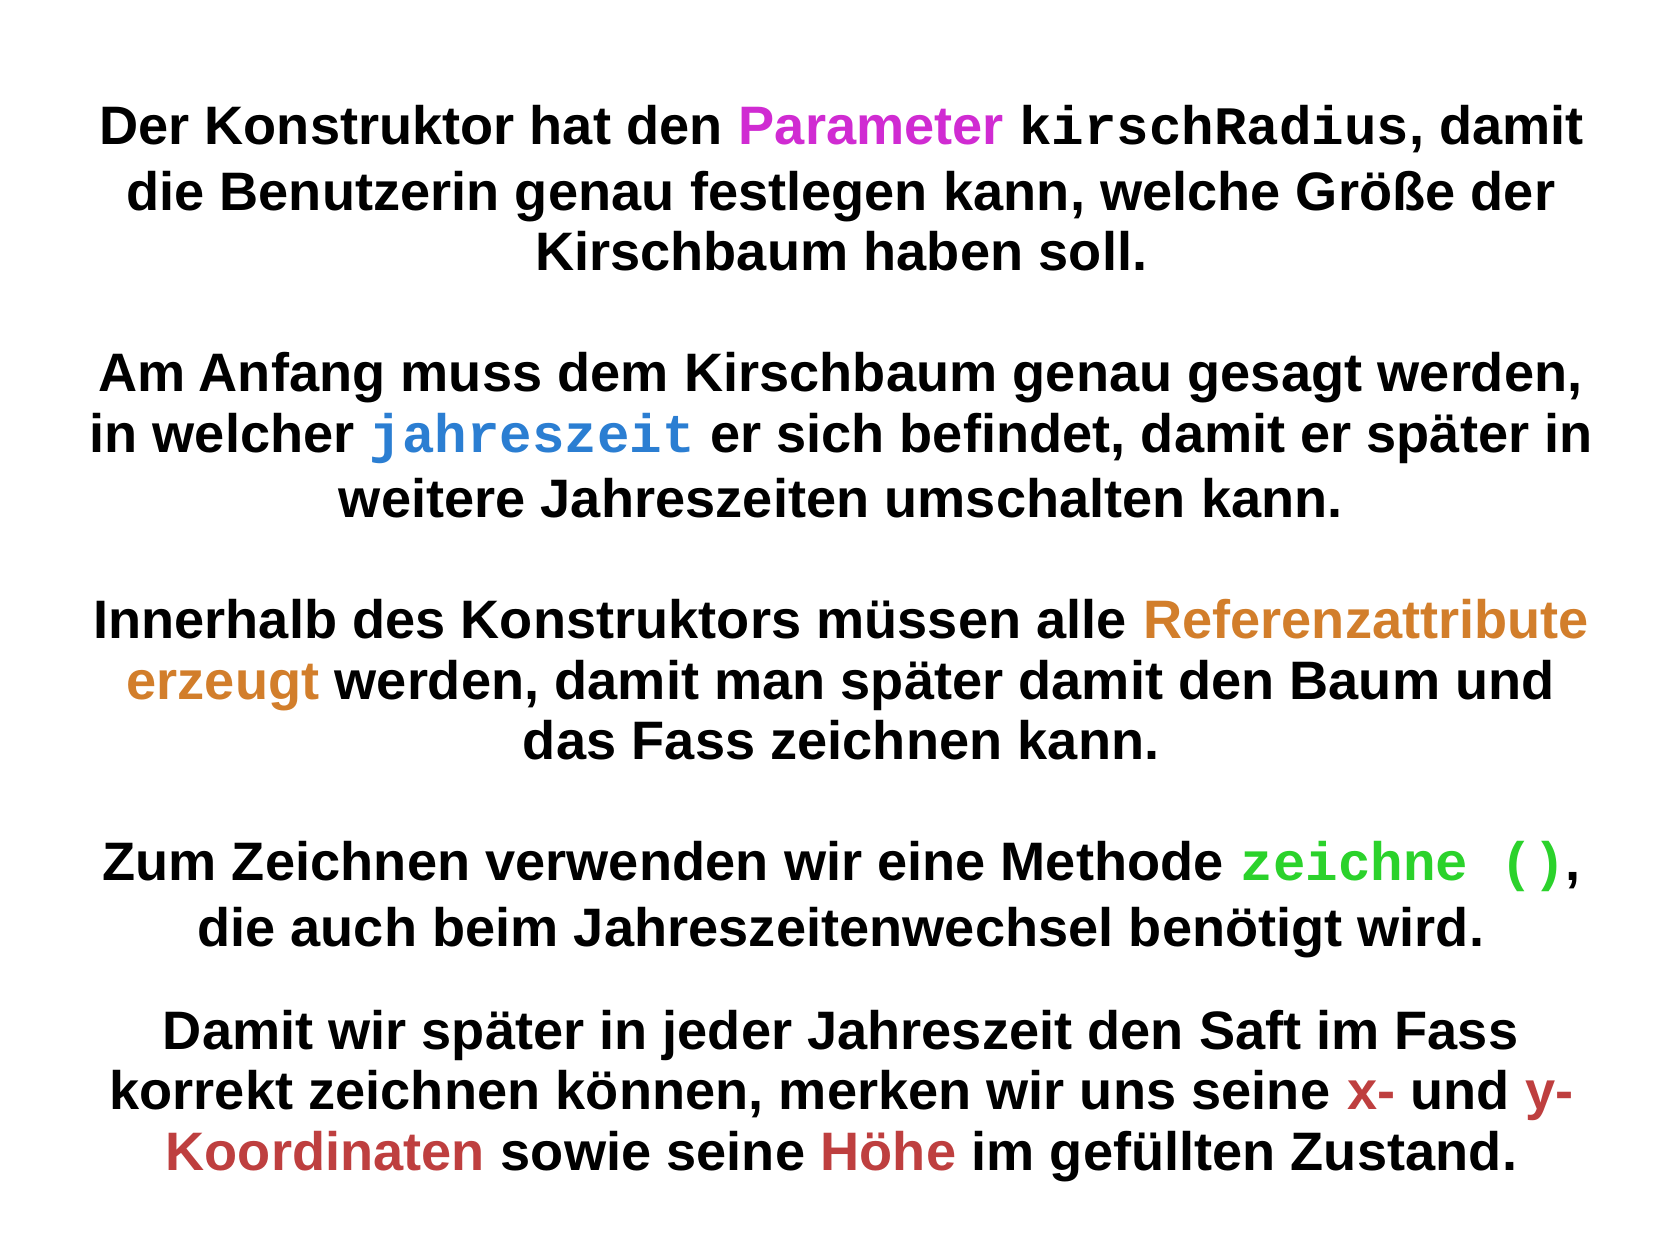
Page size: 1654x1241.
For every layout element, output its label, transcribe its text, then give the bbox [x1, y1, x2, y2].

text_box Der Konstruktor hat den Parameter kirschRadius, damit die Benutzerin genau festlegen kann, welche Größe der Kirschbaum haben soll. Am Anfang muss dem Kirschbaum genau gesagt werden, in welcher jahreszeit er sich befindet, damit er später in weitere Jahreszeiten umschalten kann. Innerhalb des Konstruktors müssen alle Referenzattribute erzeugt werden, damit man später damit den Baum und das Fass zeichnen kann. Zum Zeichnen verwenden wir eine Methode zeichne (), die auch beim Jahreszeitenwechsel benötigt wird. Damit wir später in jeder Jahreszeit den Saft im Fass korrekt zeichnen können, merken wir uns seine x- und y-Koordinaten sowie seine Höhe im gefüllten Zustand. [59, 88, 1625, 1241]
